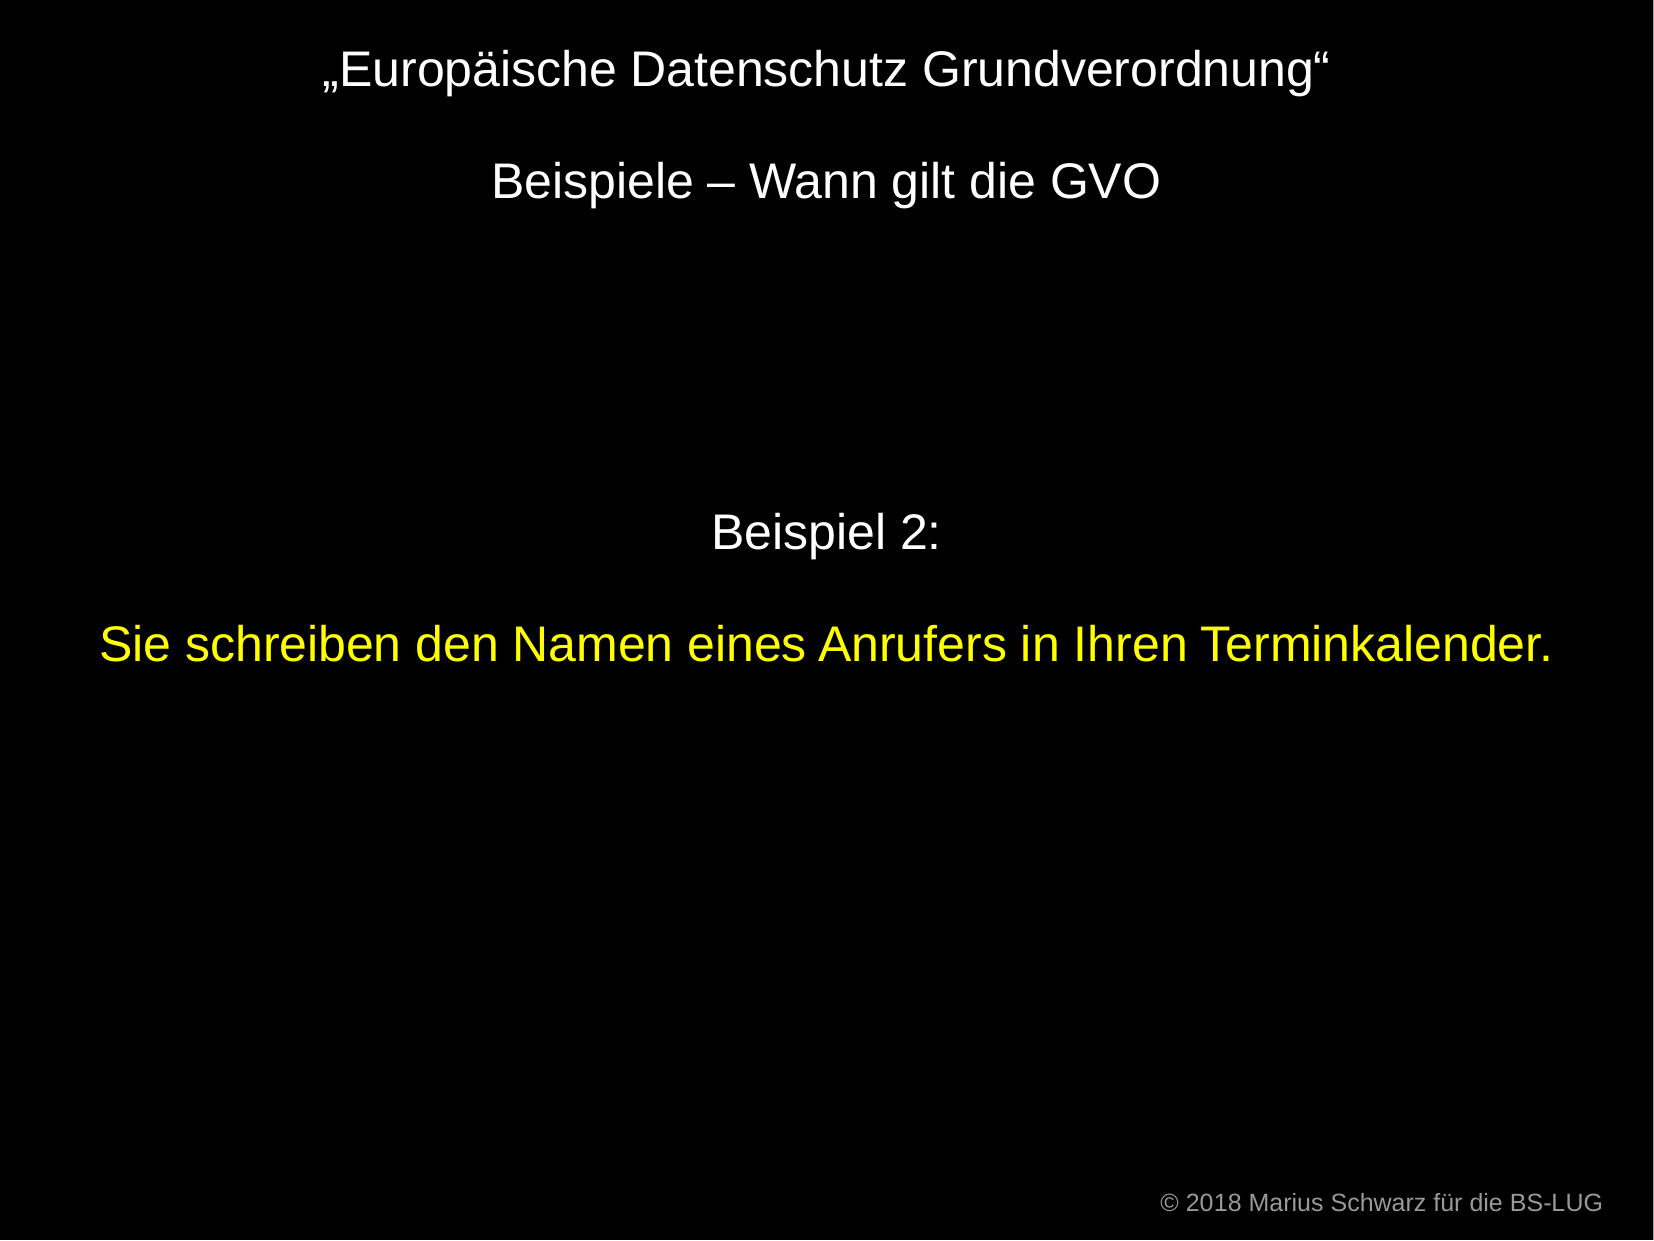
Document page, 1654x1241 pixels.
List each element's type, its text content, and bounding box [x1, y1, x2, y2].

title „Europäische Datenschutz Grundverordnung“ Beispiele – Wann gilt die GVO [82, 41, 1571, 209]
text_box © 2018 Marius Schwarz für die BS-LUG [1145, 1181, 1630, 1224]
text_box Beispiel 2: Sie schreiben den Namen eines Anrufers in Ihren Terminkalender. [82, 290, 1571, 1109]
